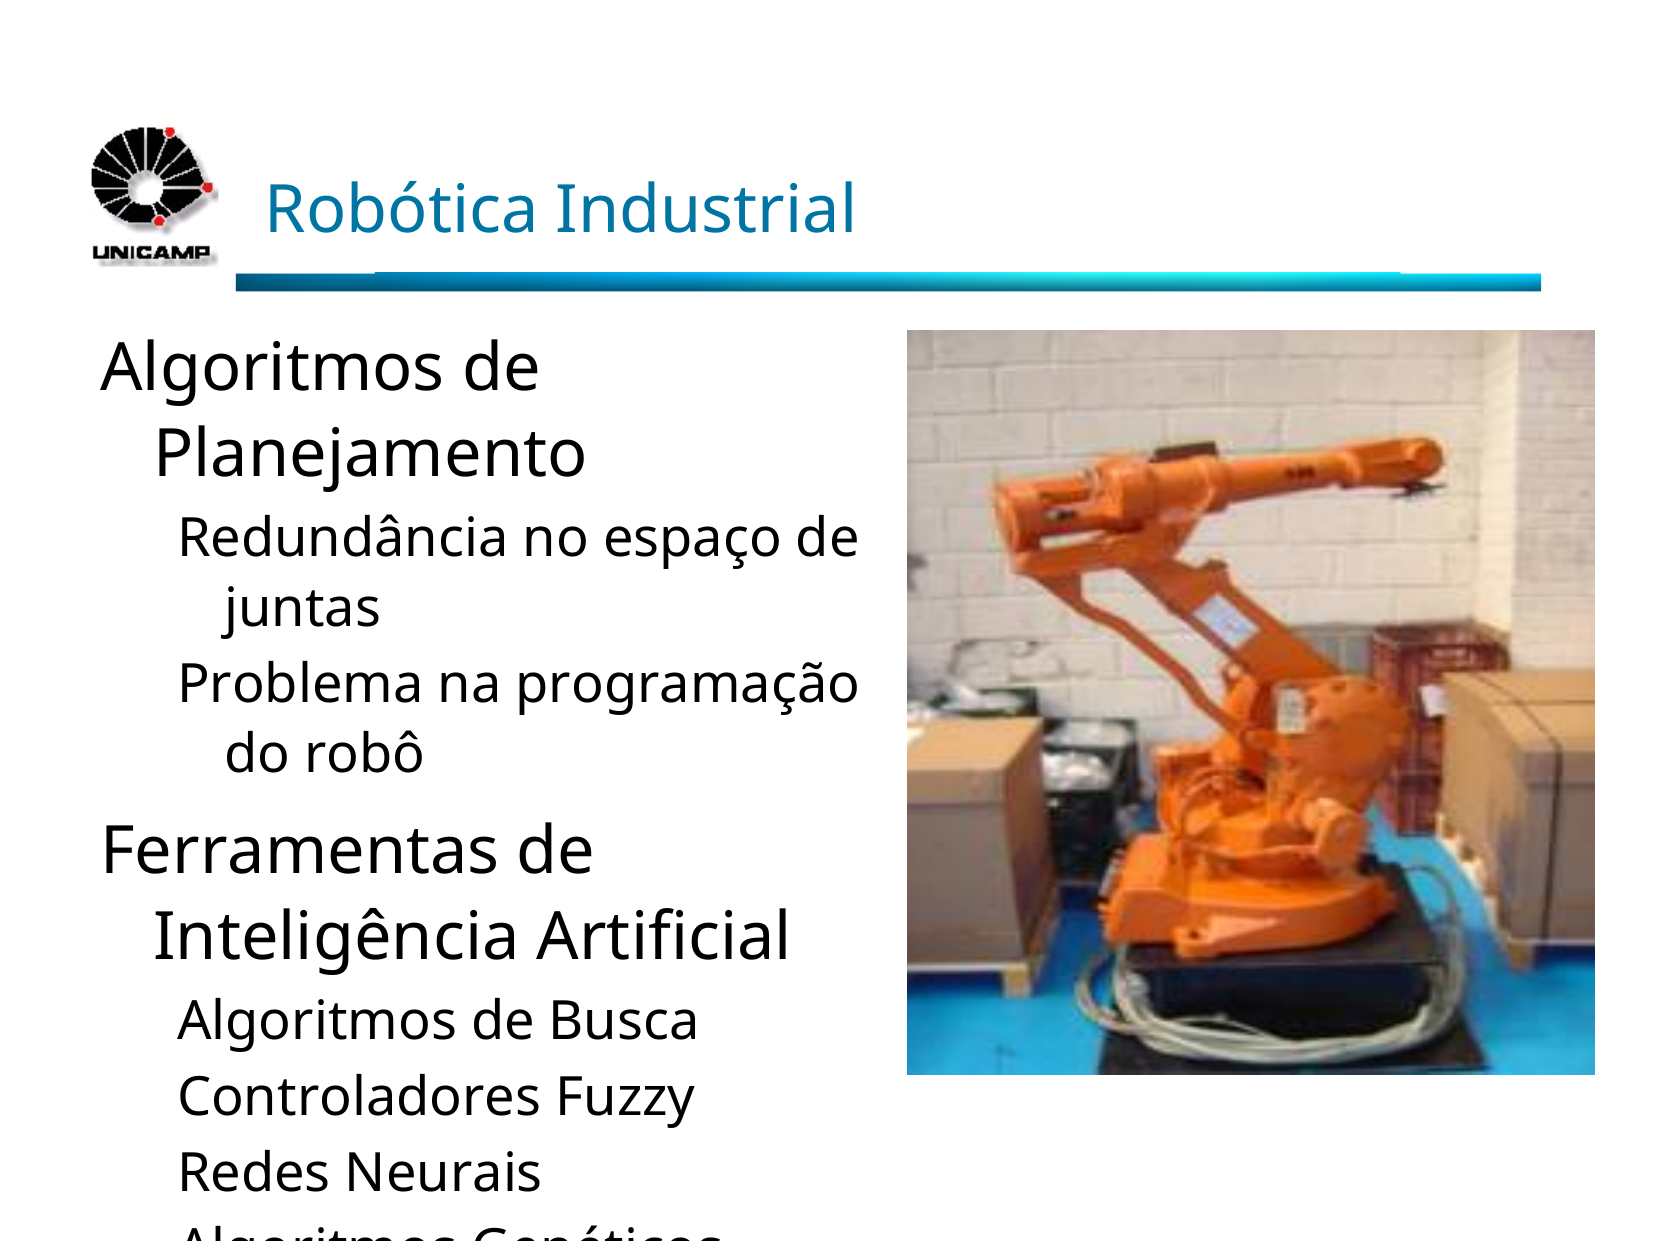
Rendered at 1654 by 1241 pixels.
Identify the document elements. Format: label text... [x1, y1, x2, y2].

title Robótica Industrial [264, 42, 1534, 250]
list Algoritmos de Planejamento Redundância no espaço de juntas Problema na programação do robô Ferramentas de Inteligência Artificial Algoritmos de Busca Controladores Fuzzy Redes Neurais Algoritmos Genéticos [82, 321, 879, 1183]
picture [907, 330, 1595, 1075]
picture [125, 272, 1654, 295]
